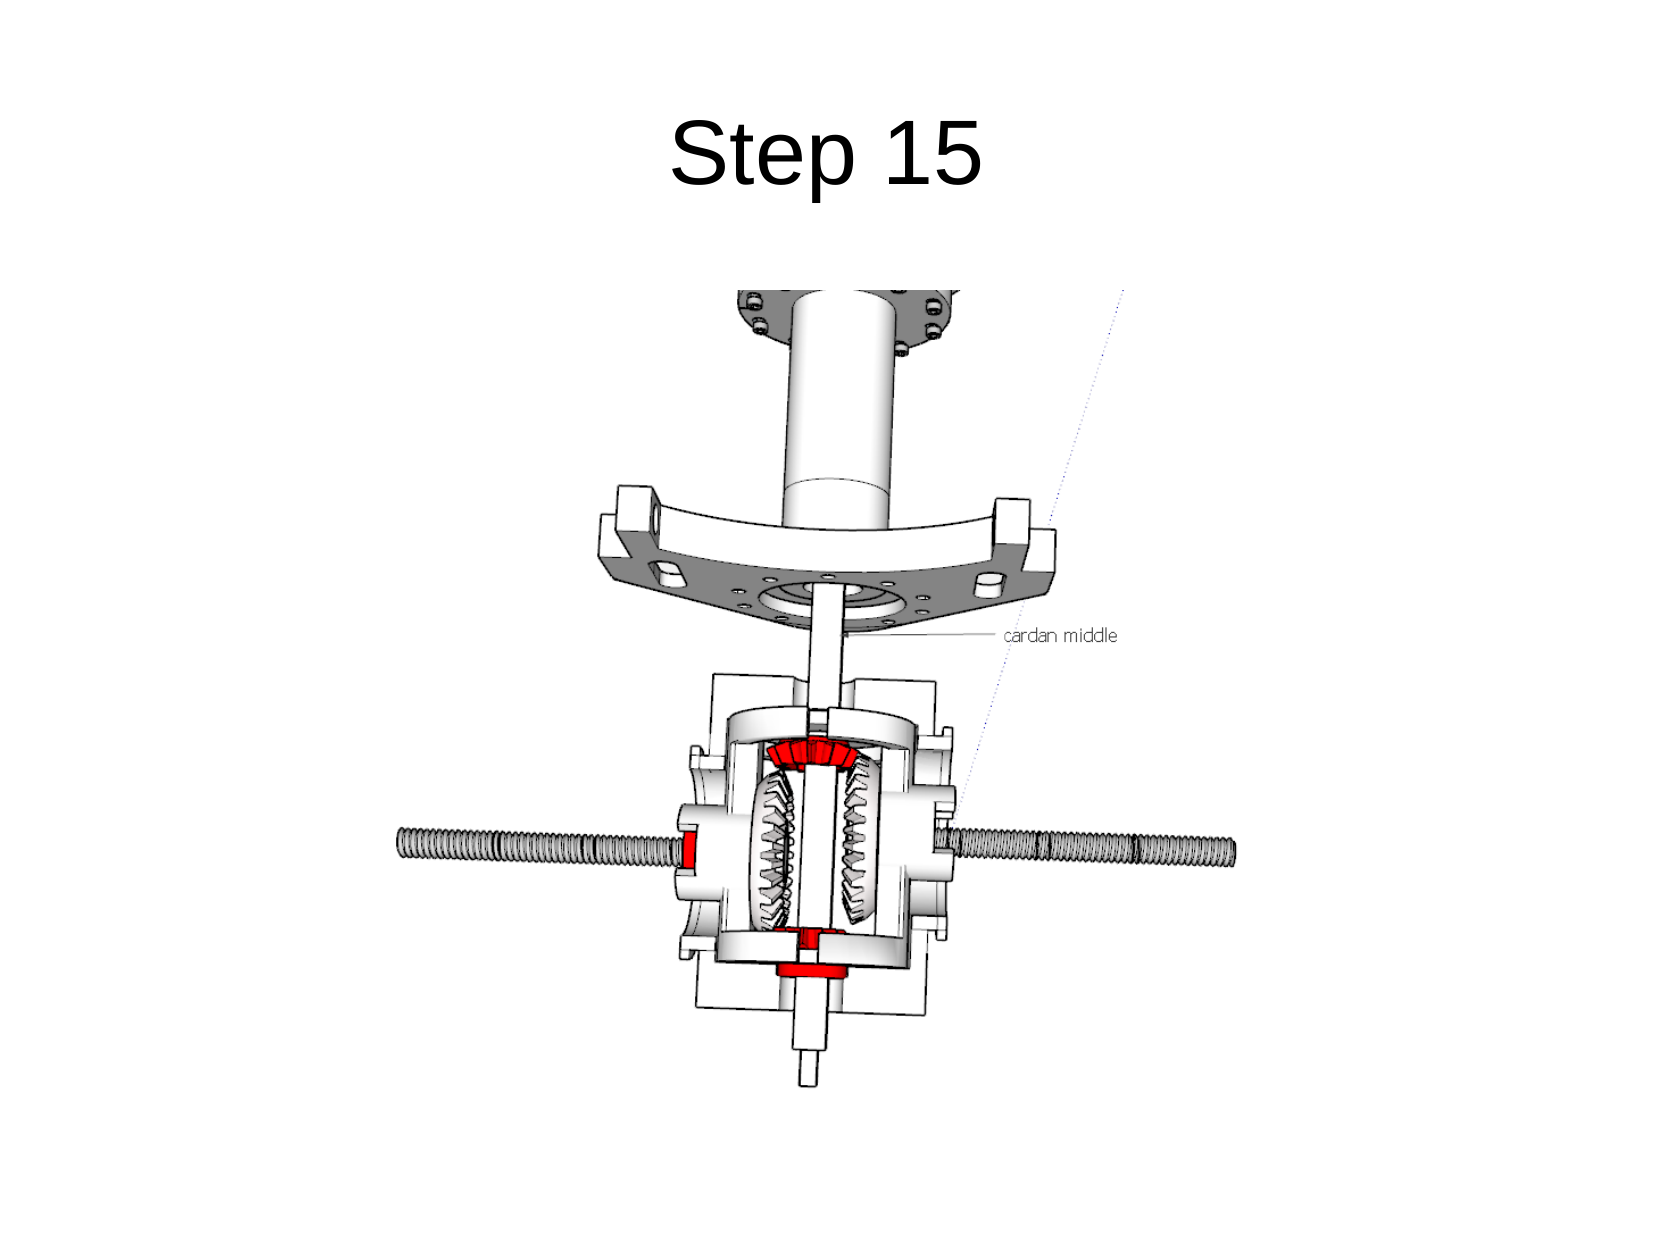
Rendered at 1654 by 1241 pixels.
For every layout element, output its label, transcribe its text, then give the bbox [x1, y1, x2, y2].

title Step 15 [82, 49, 1571, 257]
picture [303, 290, 1351, 1109]
